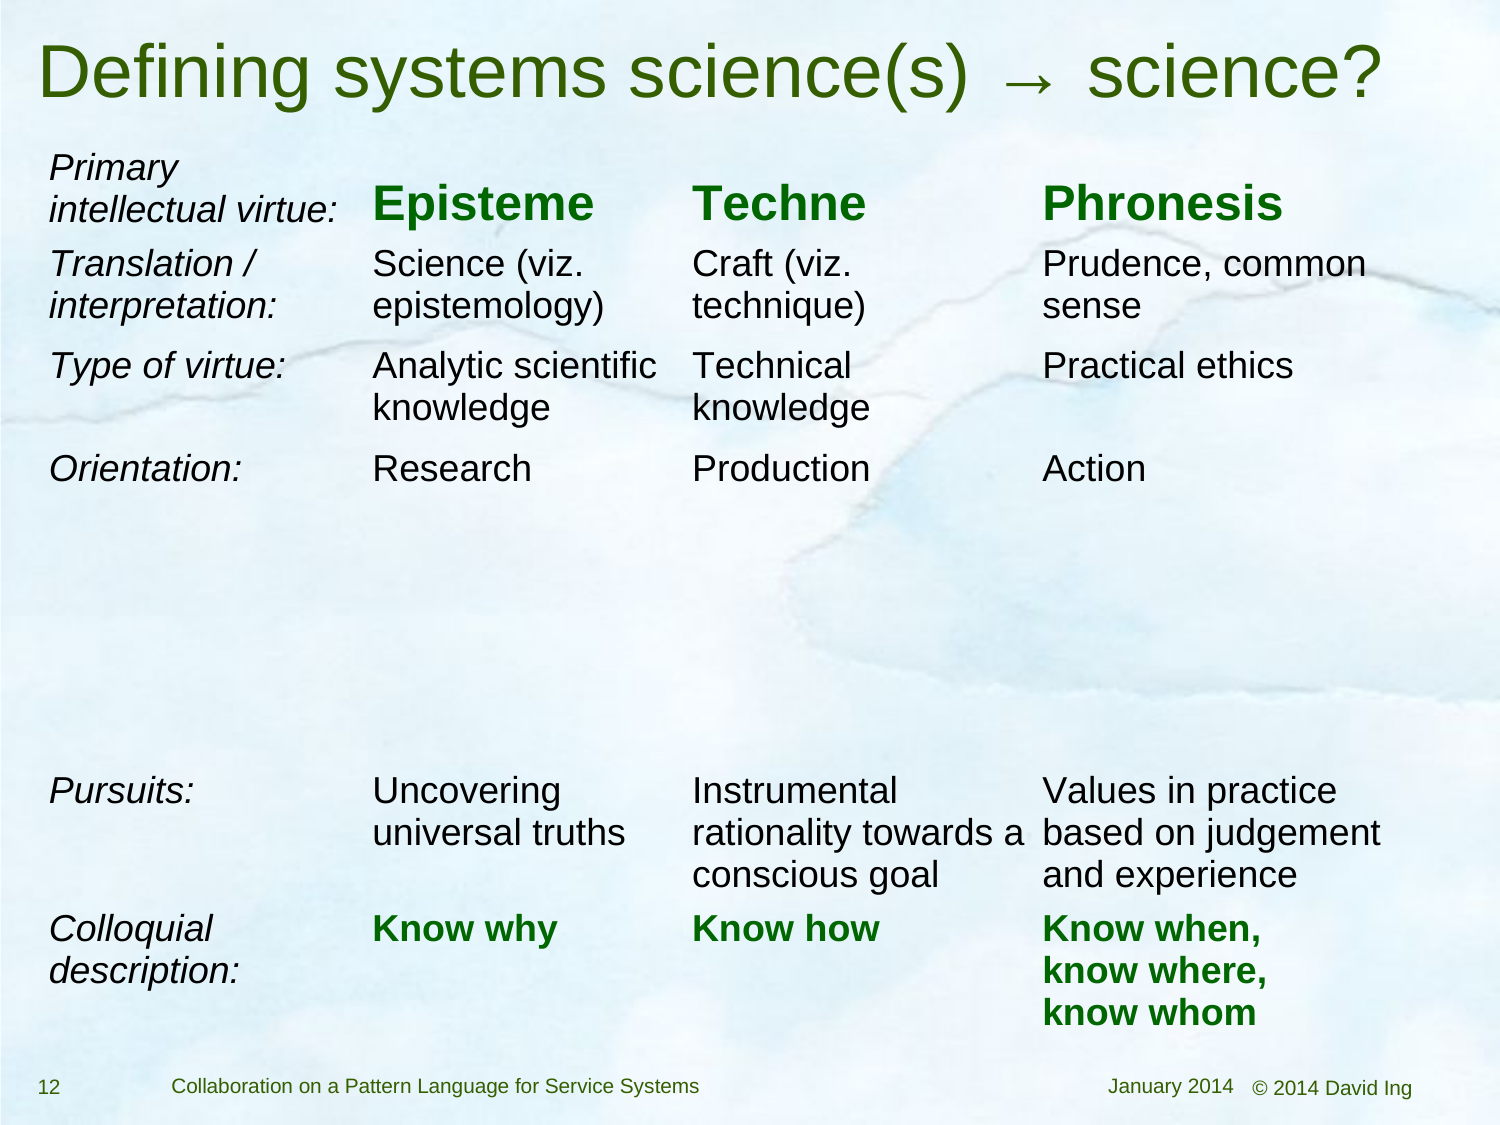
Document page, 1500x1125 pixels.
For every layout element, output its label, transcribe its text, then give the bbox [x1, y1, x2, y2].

table_cell Pursuits: [43, 764, 366, 901]
table_cell Know when, know where, know whom [1036, 901, 1450, 1039]
table_cell Orientation: [43, 441, 366, 500]
table_cell [1036, 559, 1450, 661]
table_cell [1036, 661, 1450, 764]
title Defining systems science(s) → science? [37, 37, 1463, 152]
table_cell [366, 661, 686, 764]
table_cell Values in practice based on judgement and experience [1036, 764, 1450, 901]
table_cell [686, 661, 1036, 764]
table_header Primary intellectual virtue: [43, 135, 366, 237]
table_cell [366, 500, 686, 559]
table_header Phronesis [1036, 135, 1450, 237]
table_cell Analytic scientific knowledge [366, 339, 686, 441]
table_cell Practical ethics [1036, 339, 1450, 441]
table_cell Science (viz. epistemology) [366, 237, 686, 339]
picture [0, 0, 1500, 1125]
table_cell Craft (viz. technique) [686, 237, 1036, 339]
table_cell Action [1036, 441, 1450, 500]
table_cell [43, 500, 366, 764]
table_cell Instrumental rationality towards a conscious goal [686, 764, 1036, 901]
table_cell Colloquial description: [43, 901, 366, 1039]
table_cell Research [366, 441, 686, 500]
table_cell [686, 559, 1036, 661]
table_cell Uncovering universal truths [366, 764, 686, 901]
table_header Episteme [366, 135, 686, 237]
table_cell Know why [366, 901, 686, 1039]
table_cell Prudence, common sense [1036, 237, 1450, 339]
table_cell [366, 559, 686, 661]
table_cell [1036, 500, 1450, 559]
table_cell Technical knowledge [686, 339, 1036, 441]
table_header Techne [686, 135, 1036, 237]
table_cell Type of virtue: [43, 339, 366, 441]
table_cell Know how [686, 901, 1036, 1039]
table_cell Production [686, 441, 1036, 500]
table_cell [686, 500, 1036, 559]
table_cell Translation / interpretation: [43, 237, 366, 339]
